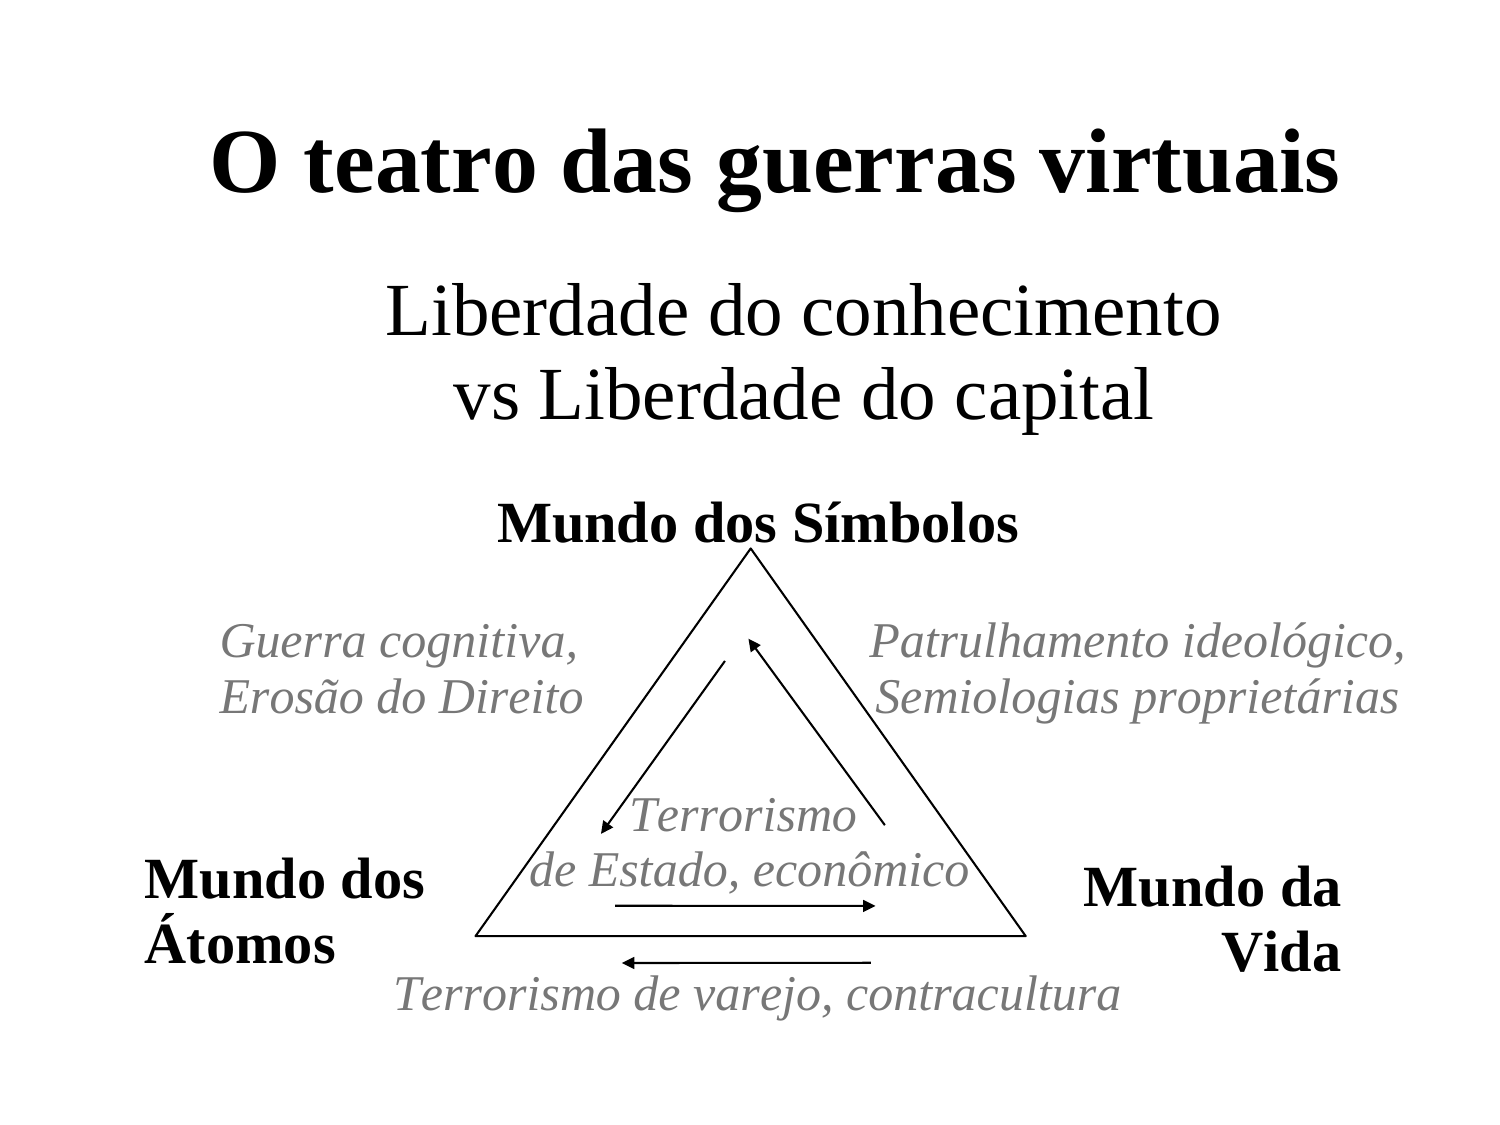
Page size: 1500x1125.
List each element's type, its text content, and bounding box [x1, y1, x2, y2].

text_box Mundo da Vida [1068, 842, 1358, 998]
text_box [589, 738, 667, 775]
text_box [475, 902, 1026, 937]
text_box Patrulhamento ideológico, Semiologias proprietárias [829, 602, 1446, 738]
text_box Terrorismo de varejo, contracultura [255, 955, 1260, 1031]
text_box [646, 564, 912, 775]
title O teatro das guerras virtuais [138, 65, 1414, 253]
text_box Terrorismo de Estado, econômico [492, 775, 1007, 902]
text_box Liberdade do conhecimento vs Liberdade do capital [384, 263, 1225, 432]
text_box Guerra cognitiva, Erosão do Direito [204, 602, 707, 738]
text_box Mundo dos Átomos [129, 834, 456, 991]
text_box Mundo dos Símbolos [480, 478, 1036, 564]
